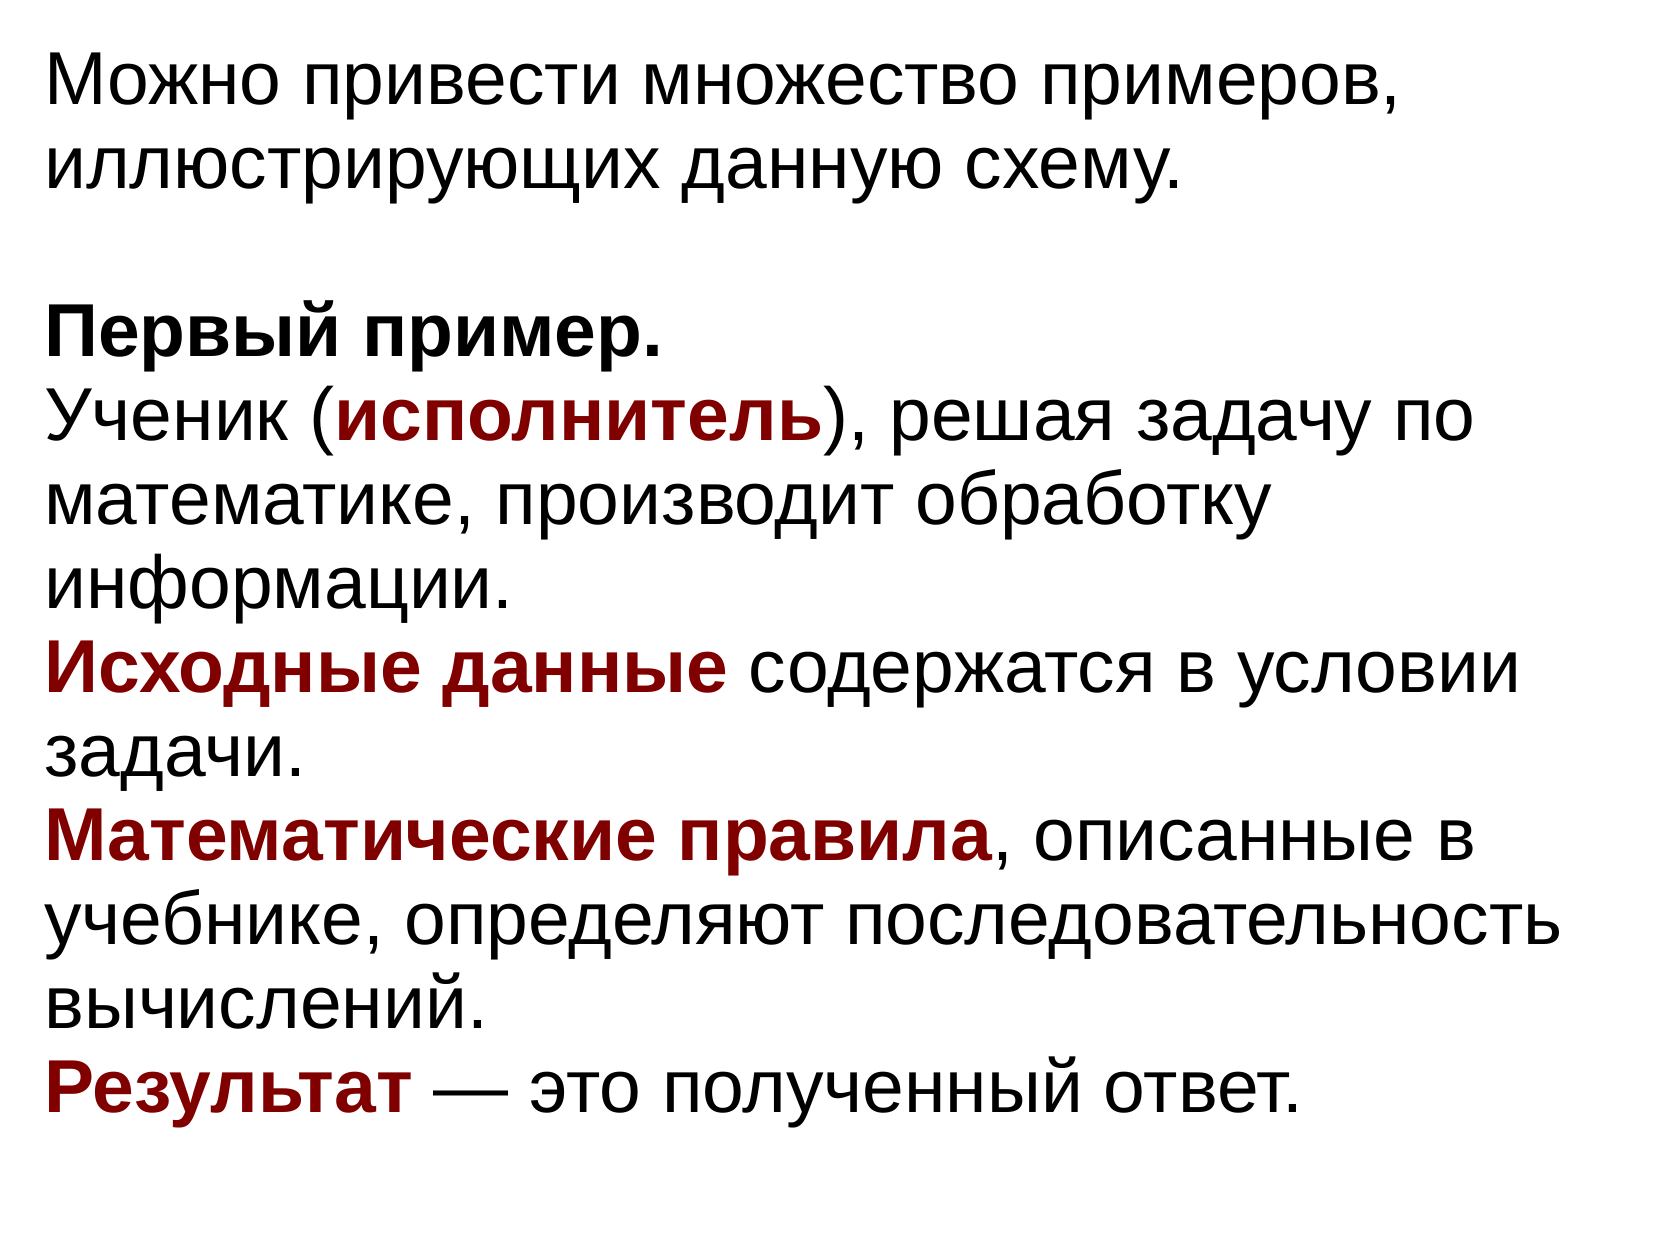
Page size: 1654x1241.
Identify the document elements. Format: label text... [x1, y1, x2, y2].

text_box Можно привести множество примеров, иллюстрирующих данную схему. Первый пример. Ученик (исполнитель), решая задачу по математике, производит обработку информации. Исходные данные содержатся в условии задачи. Математические правила, описанные в учебнике, определяют последовательность вычислений. Результат — это полученный ответ. [29, 29, 1625, 1137]
